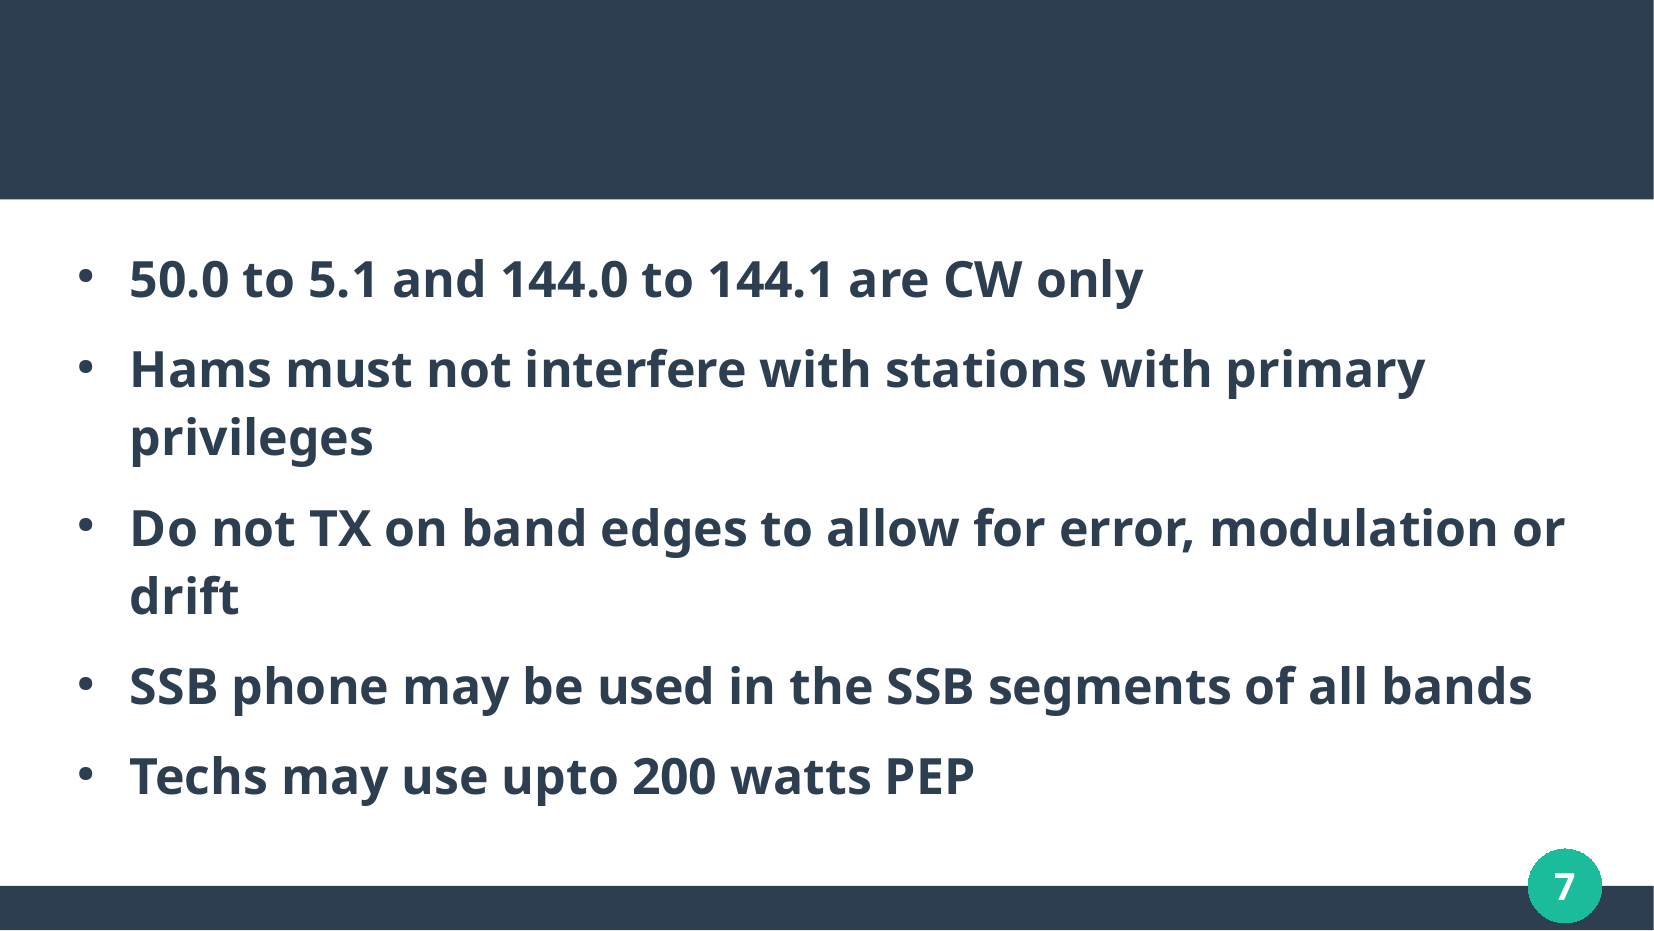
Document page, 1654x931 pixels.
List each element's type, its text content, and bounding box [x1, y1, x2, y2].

list 50.0 to 5.1 and 144.0 to 144.1 are CW only Hams must not interfere with stations with primary privileges Do not TX on band edges to allow for error, modulation or drift SSB phone may be used in the SSB segments of all bands Techs may use upto 200 watts PEP [59, 243, 1595, 864]
